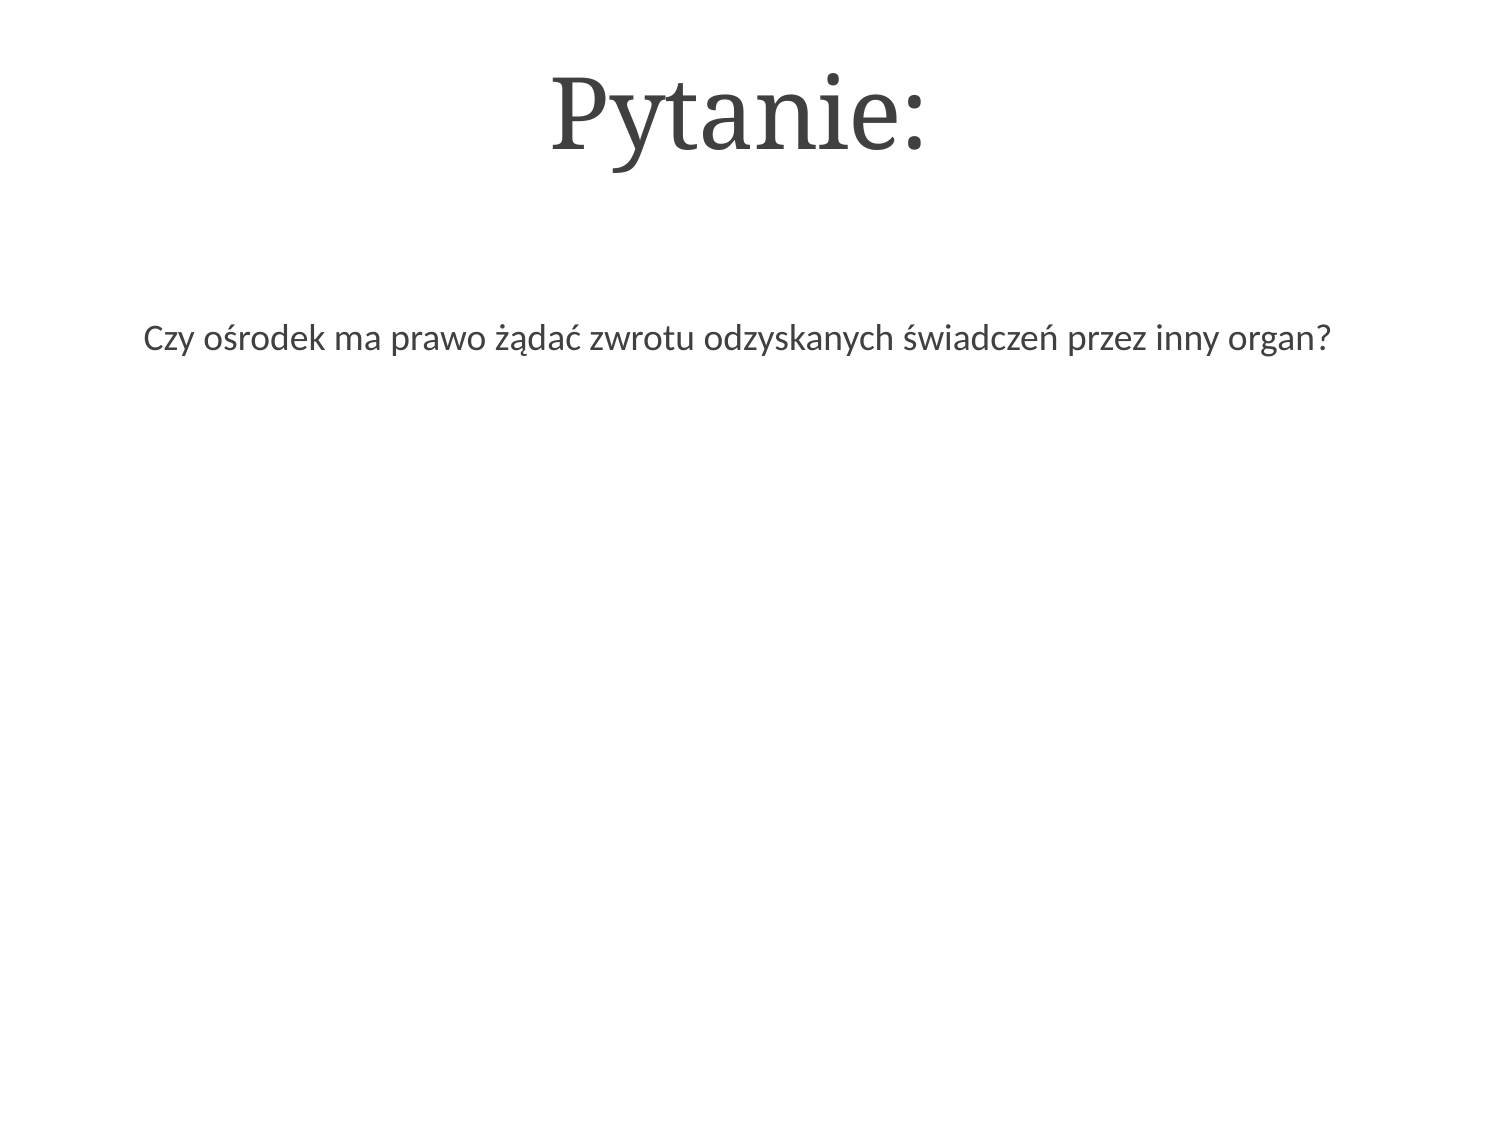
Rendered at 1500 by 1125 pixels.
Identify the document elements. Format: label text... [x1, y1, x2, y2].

title Pytanie: [135, 47, 1345, 178]
list Czy ośrodek ma prawo żądać zwrotu odzyskanych świadczeń przez inny organ? [135, 302, 1373, 963]
